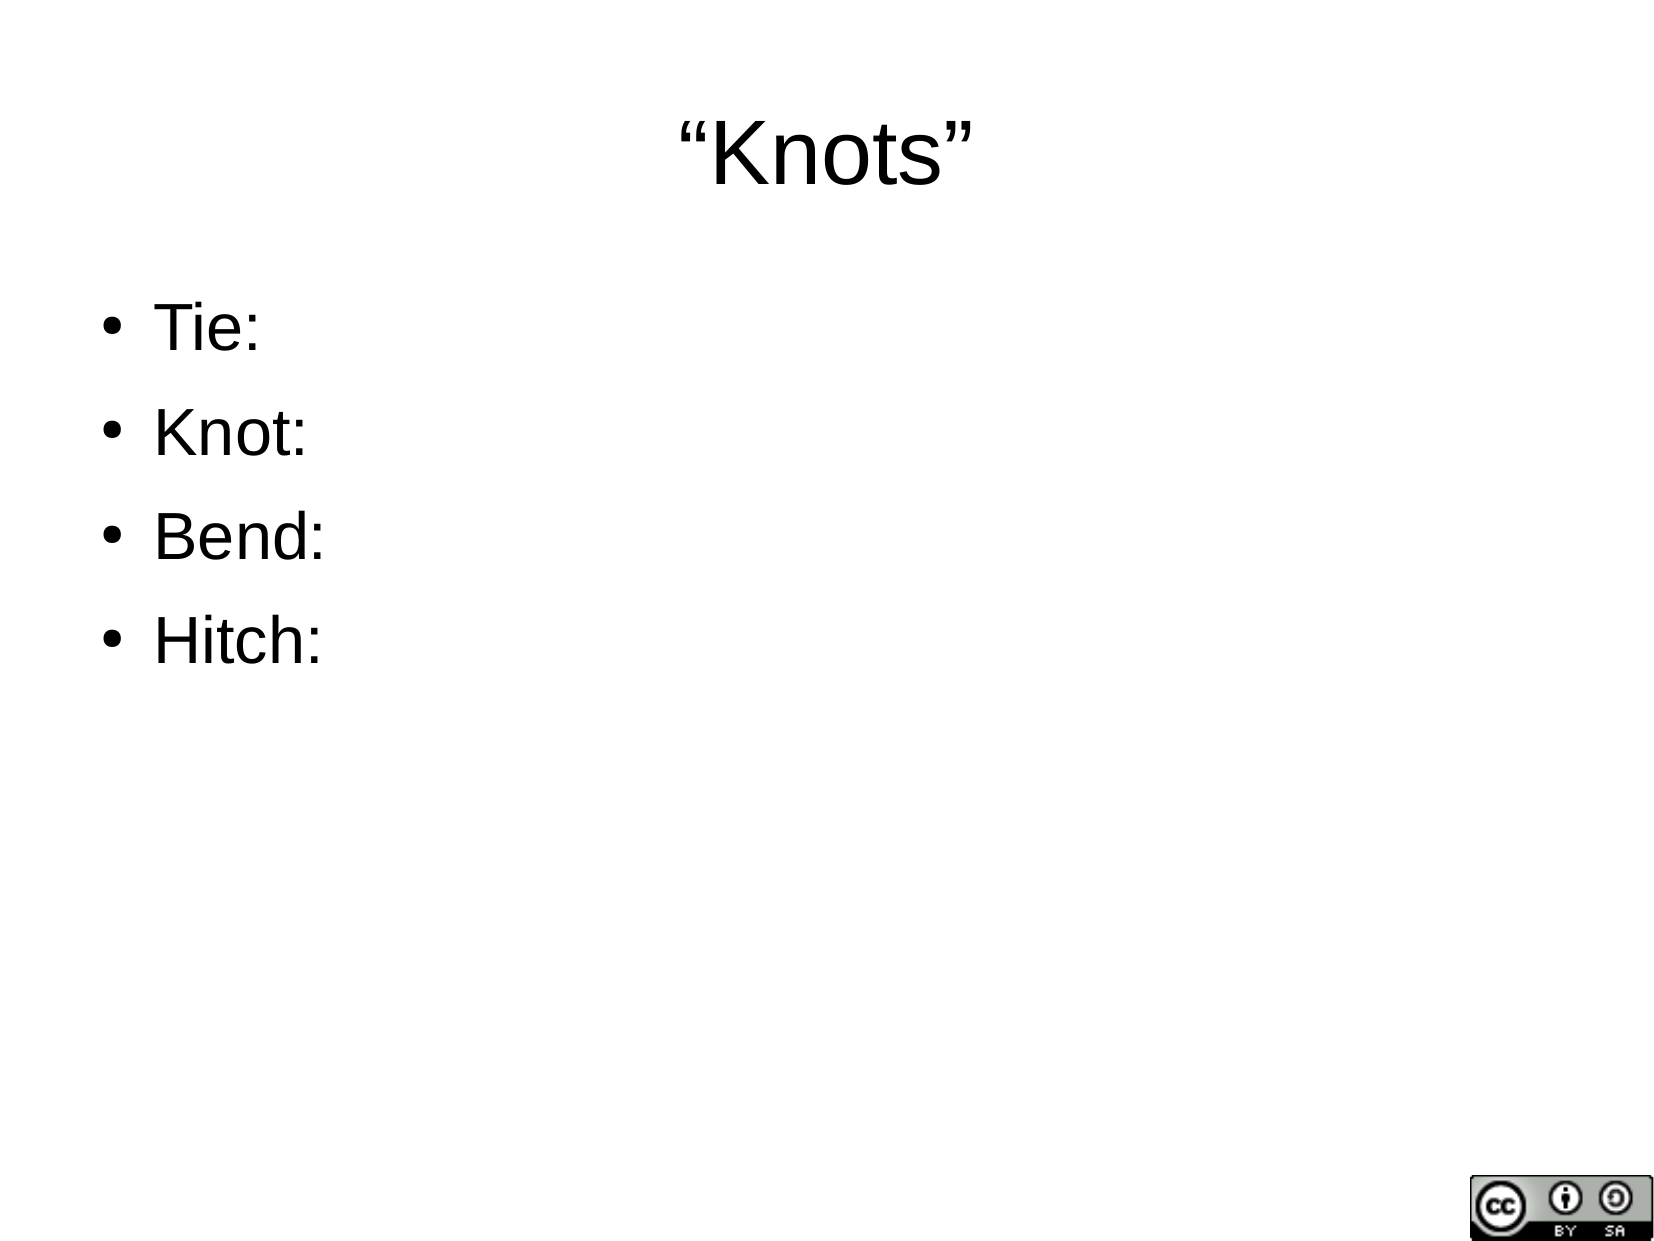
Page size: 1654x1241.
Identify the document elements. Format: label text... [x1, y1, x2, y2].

picture [1470, 1175, 1654, 1241]
list Tie: Knot: Bend: Hitch: [82, 290, 1571, 1010]
title “Knots” [82, 49, 1571, 257]
